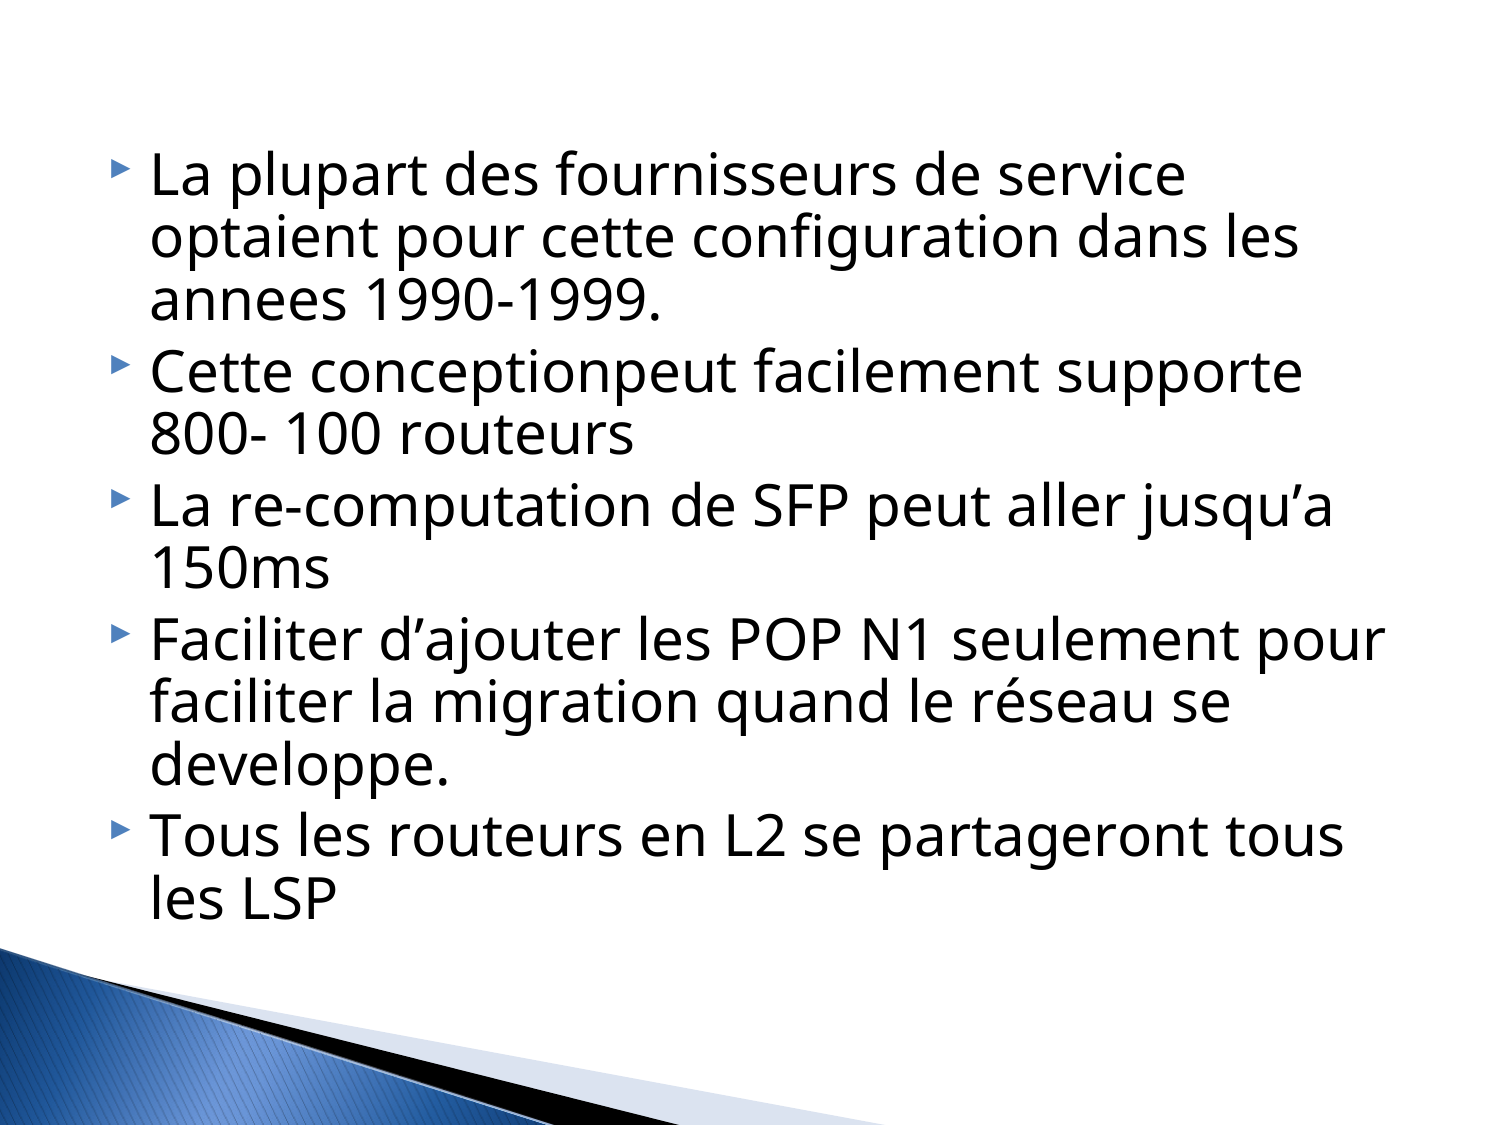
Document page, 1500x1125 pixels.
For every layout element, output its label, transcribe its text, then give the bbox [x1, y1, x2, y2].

text_box [75, 31, 1426, 263]
list La plupart des fournisseurs de service optaient pour cette configuration dans les annees 1990-1999. Cette conceptionpeut facilement supporte 800- 100 routeurs La re-computation de SFP peut aller jusqu’a 150ms Faciliter d’ajouter les POP N1 seulement pour faciliter la migration quand le réseau se developpe. Tous les routeurs en L2 se partageront tous les LSP [75, 263, 1426, 1005]
picture [0, 947, 559, 1125]
